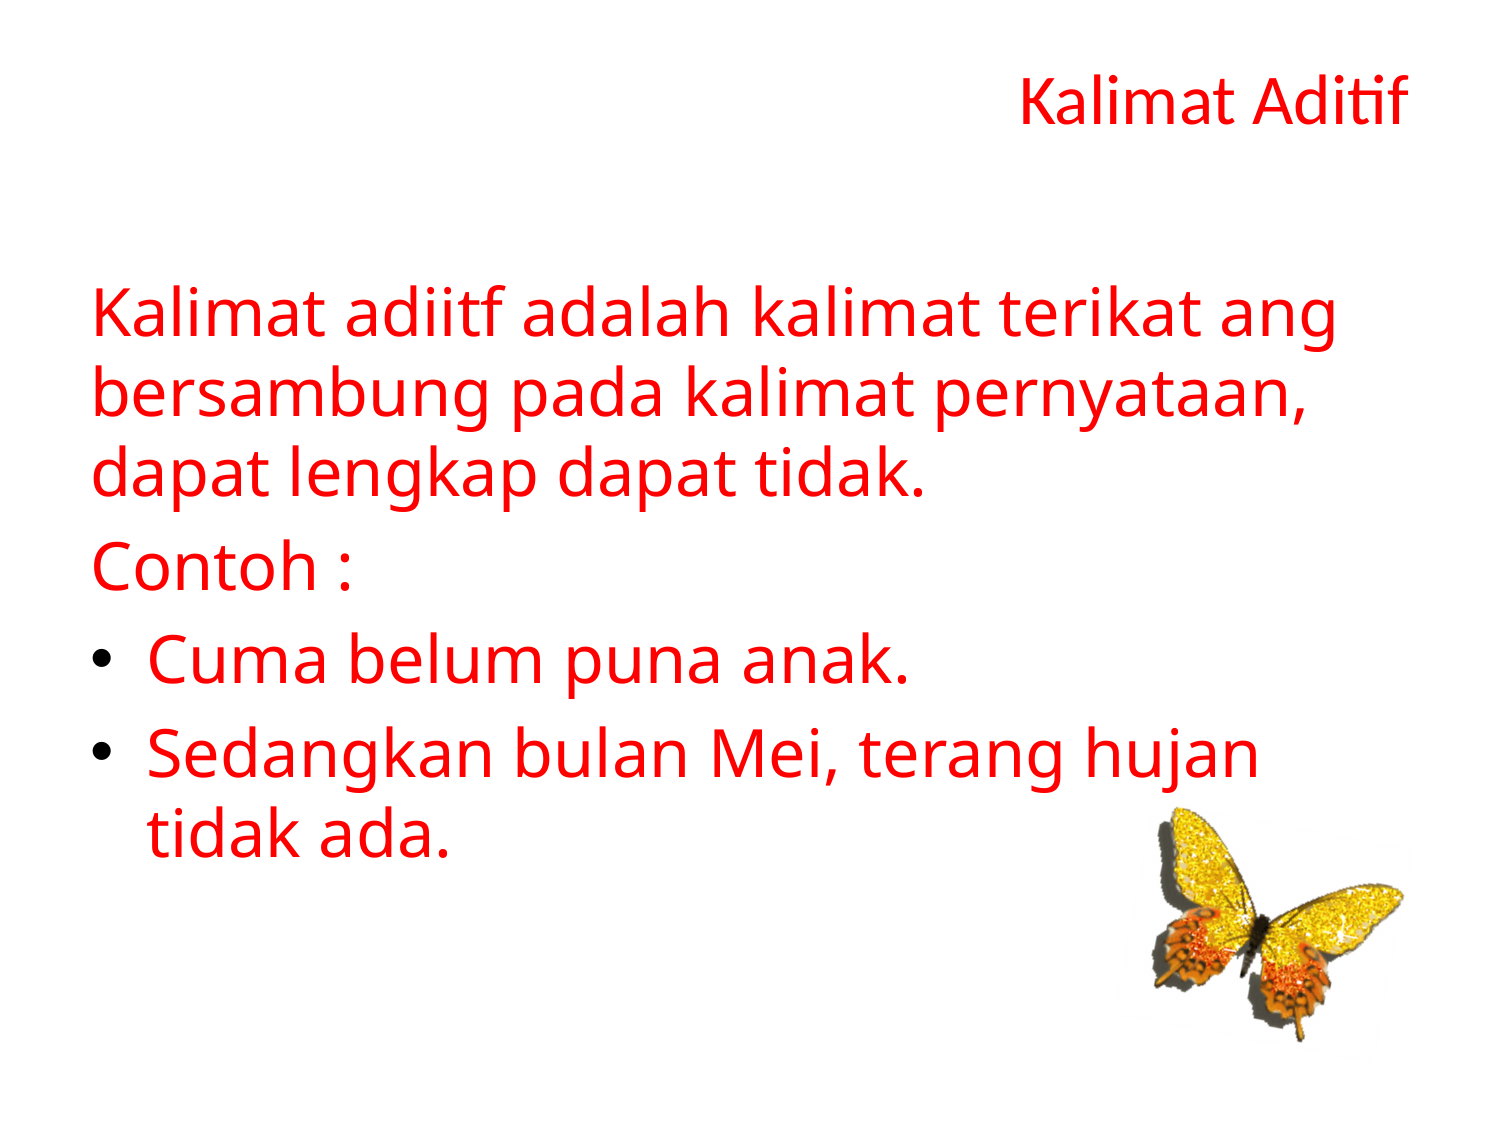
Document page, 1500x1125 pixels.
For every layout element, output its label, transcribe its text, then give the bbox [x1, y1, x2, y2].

list Kalimat adiitf adalah kalimat terikat ang bersambung pada kalimat pernyataan, dapat lengkap dapat tidak. Contoh : Cuma belum puna anak. Sedangkan bulan Mei, terang hujan tidak ada. [75, 262, 1425, 1005]
title Kalimat Aditif [75, 45, 1425, 233]
picture [1112, 800, 1414, 1065]
